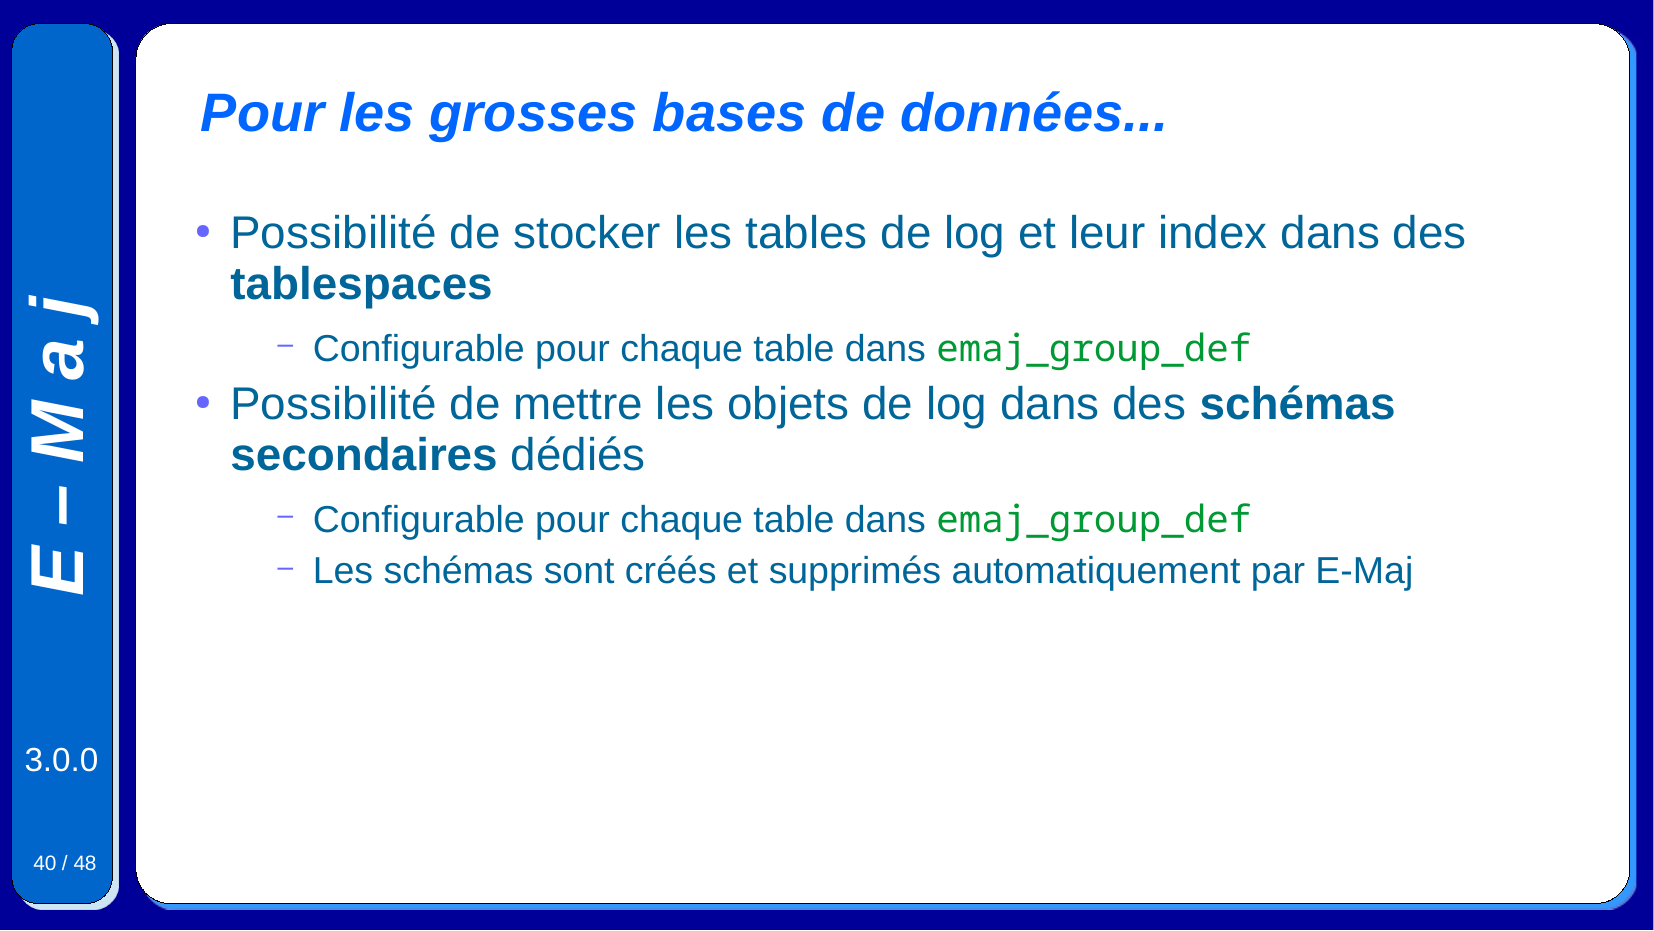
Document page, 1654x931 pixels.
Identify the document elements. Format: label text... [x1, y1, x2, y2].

title Pour les grosses bases de données... [200, 34, 1575, 191]
list Possibilité de stocker les tables de log et leur index dans des tablespaces Configurable pour chaque table dans emaj_group_def Possibilité de mettre les objets de log dans des schémas secondaires dédiés Configurable pour chaque table dans emaj_group_def Les schémas sont créés et supprimés automatiquement par E-Maj [177, 206, 1587, 827]
